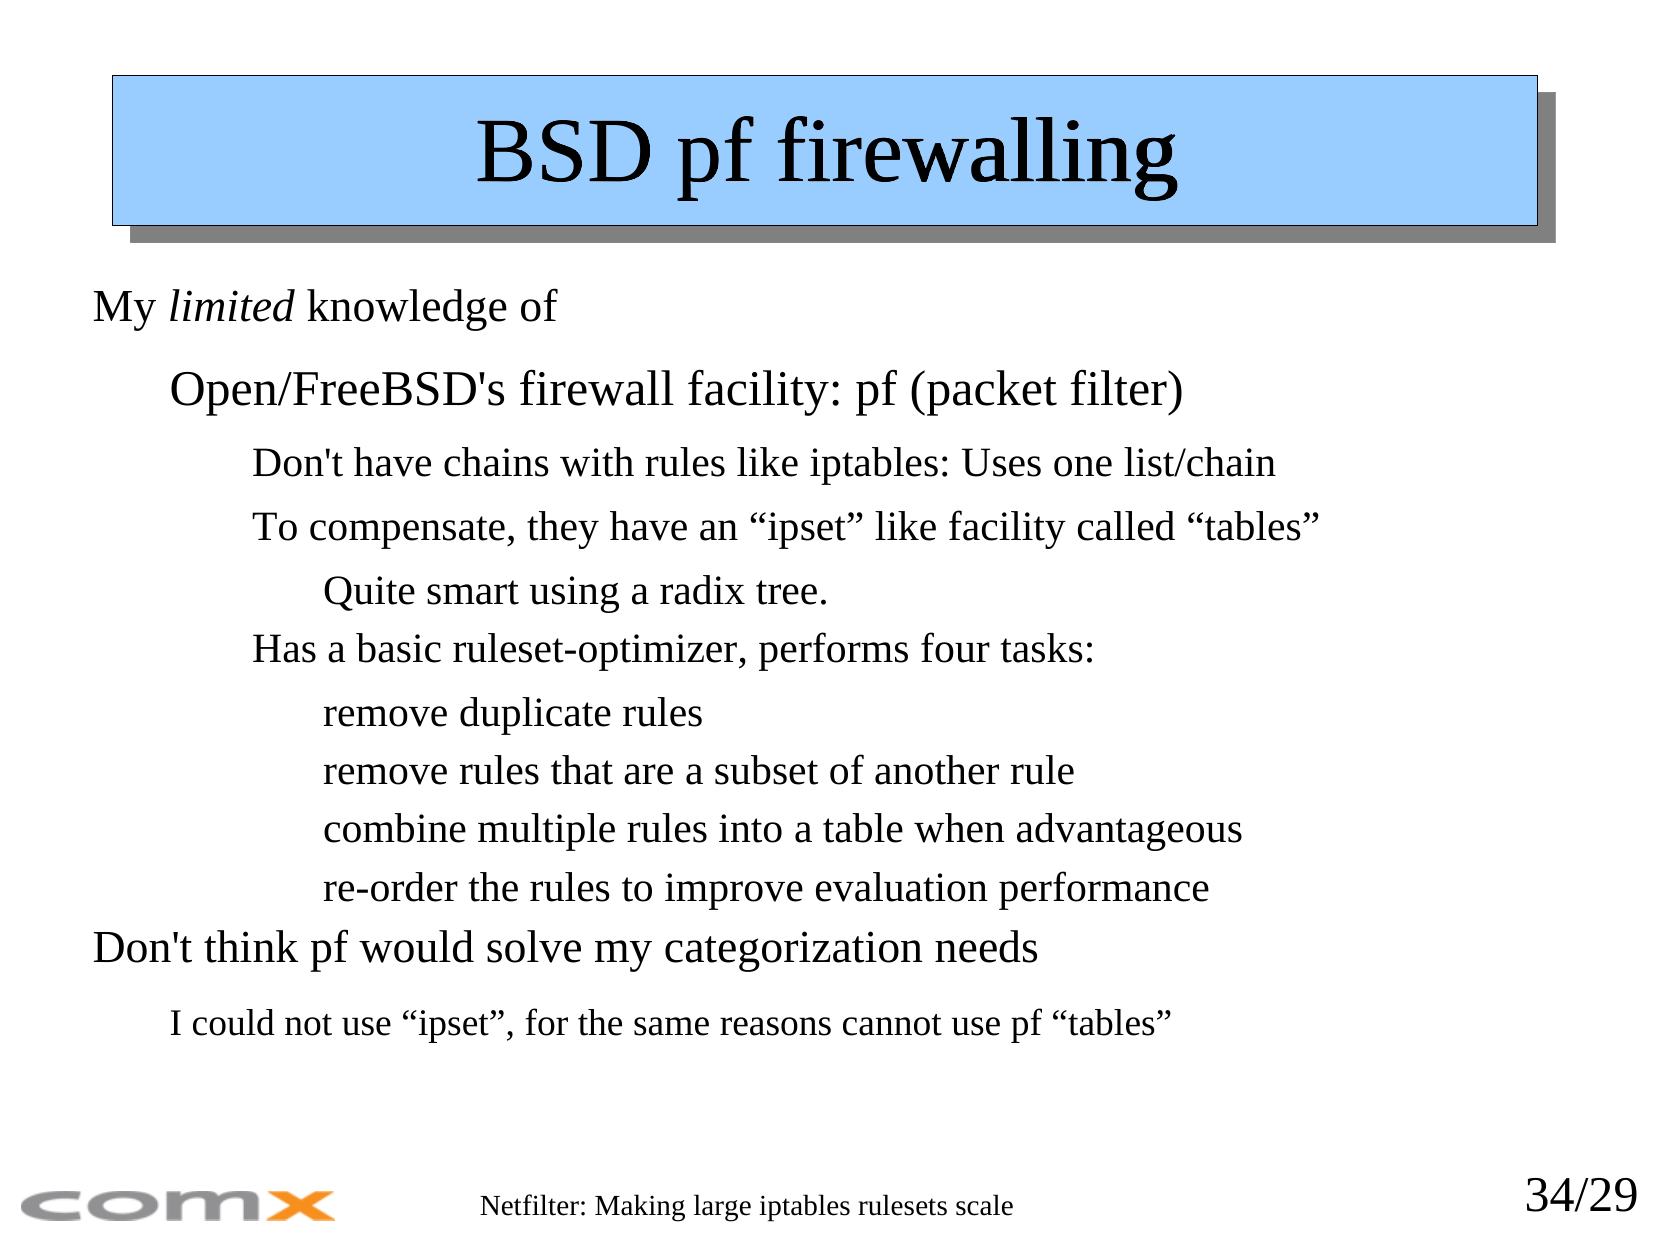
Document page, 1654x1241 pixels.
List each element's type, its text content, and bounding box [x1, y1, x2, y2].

list My limited knowledge of Open/FreeBSD's firewall facility: pf (packet filter) Don't have chains with rules like iptables: Uses one list/chain To compensate, they have an “ipset” like facility called “tables” Quite smart using a radix tree. Has a basic ruleset-optimizer, performs four tasks: remove duplicate rules remove rules that are a subset of another rule combine multiple rules into a table when advantageous re-order the rules to improve evaluation performance Don't think pf would solve my categorization needs I could not use “ipset”, for the same reasons cannot use pf “tables” [75, 280, 1613, 1113]
picture [21, 1191, 335, 1221]
title BSD pf firewalling [116, 90, 1538, 211]
